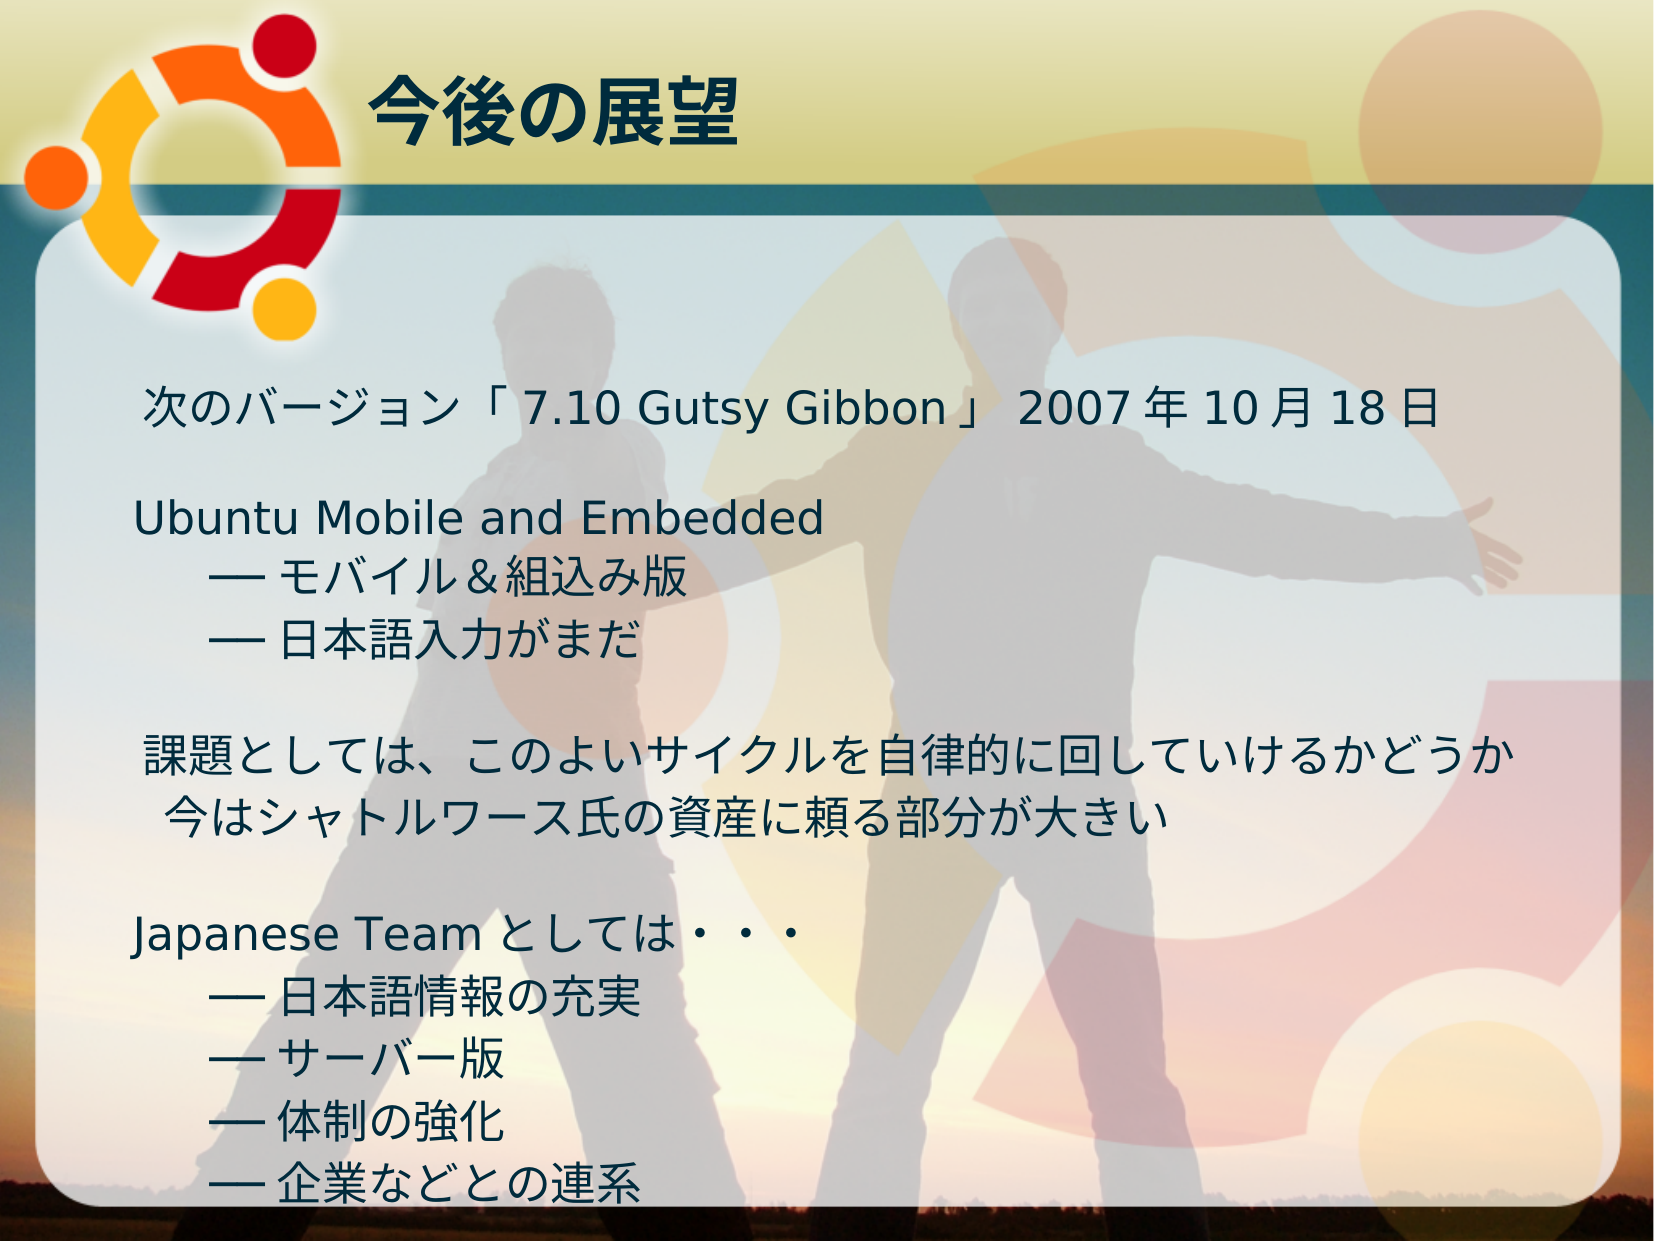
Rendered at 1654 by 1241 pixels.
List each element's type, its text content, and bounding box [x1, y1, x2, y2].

picture [0, 0, 1654, 1241]
text_box 次のバージョン「7.10 Gutsy Gibbon」2007年10月18日 Ubuntu Mobile and Embedded ── モバイル＆組込み版 ── 日本語入力がまだ 課題としては、このよいサイクルを自律的に回していけるかどうか 今はシャトルワース氏の資産に頼る部分が大きい Japanese Teamとしては・・・ ── 日本語情報の充実 ── サーバー版 ── 体制の強化 ── 企業などとの連系 [118, 375, 1536, 1199]
text_box 今後の展望 [366, 59, 1625, 150]
